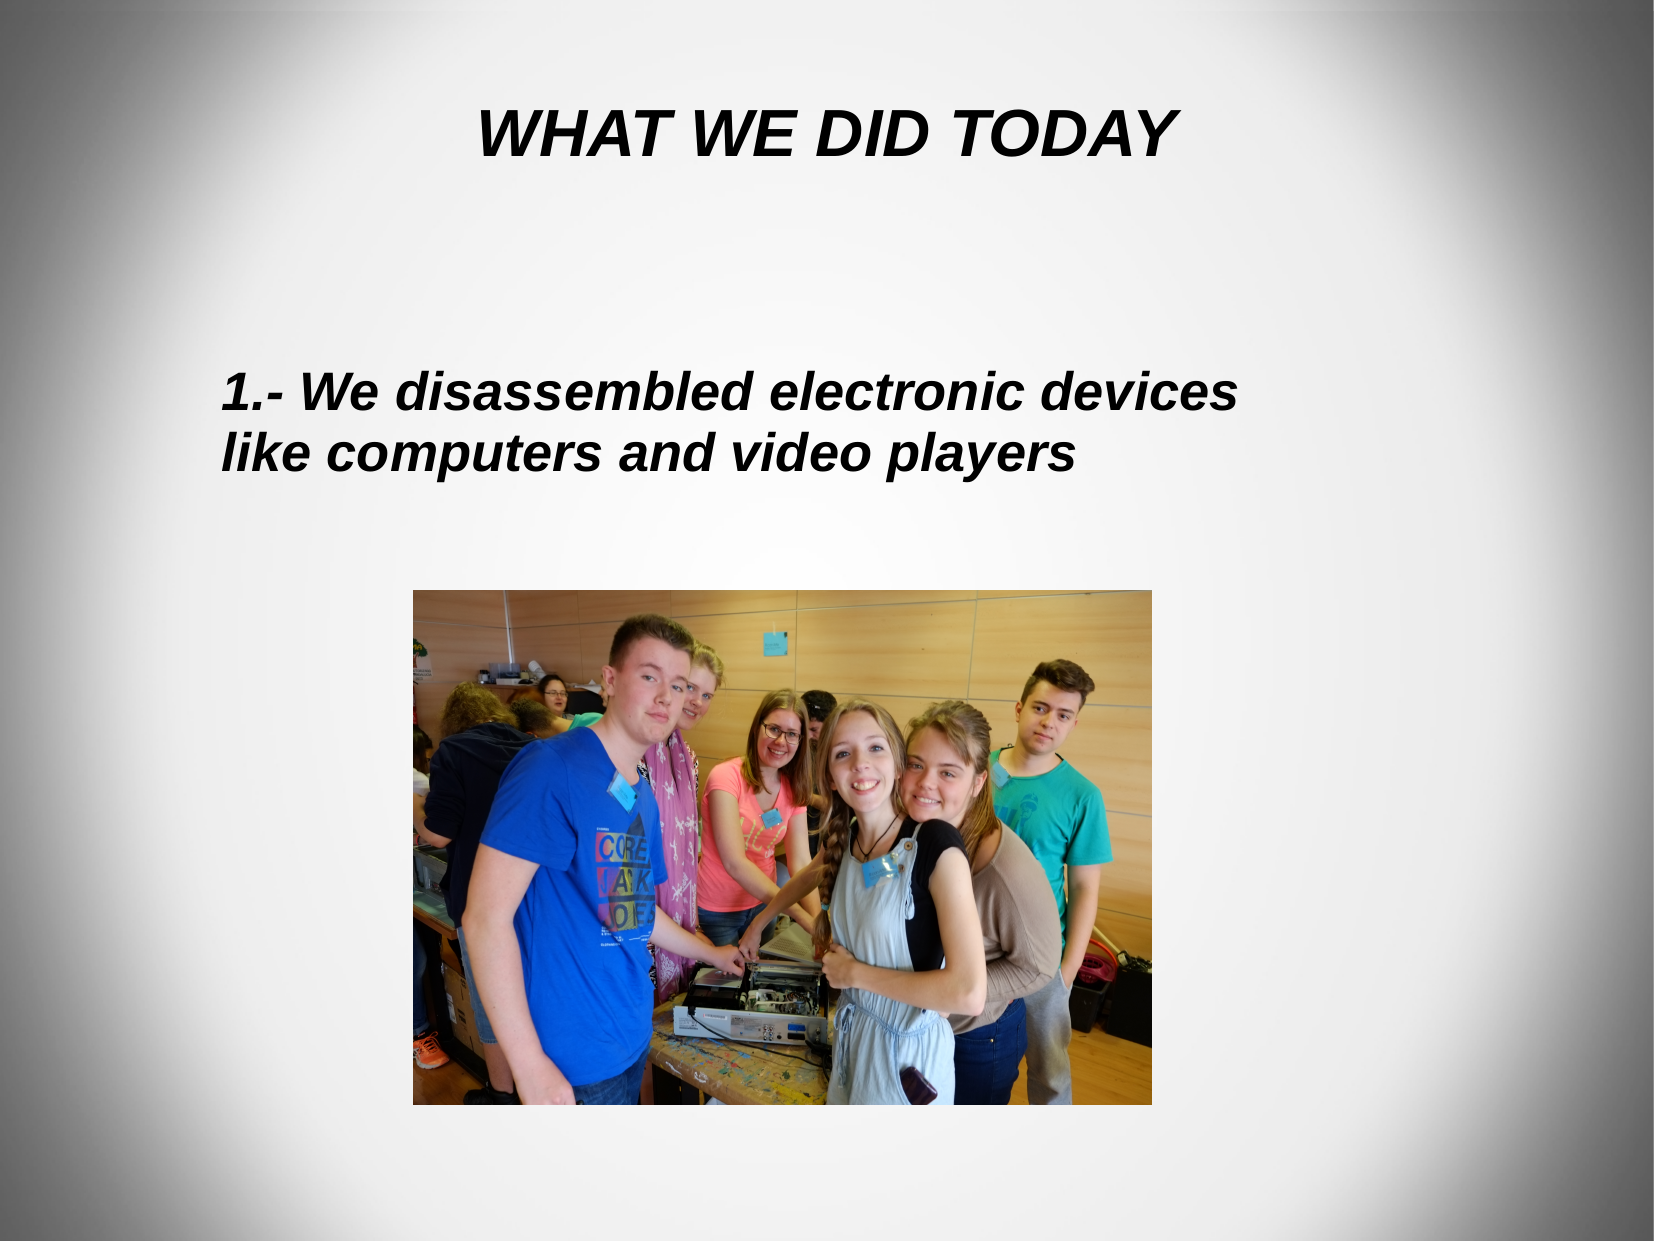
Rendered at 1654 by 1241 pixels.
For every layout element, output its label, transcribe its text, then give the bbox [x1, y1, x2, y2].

text_box 1.- We disassembled electronic devices like computers and video players [206, 354, 1359, 491]
picture [0, 0, 1654, 1241]
text_box WHAT WE DID TODAY [59, 88, 1595, 179]
